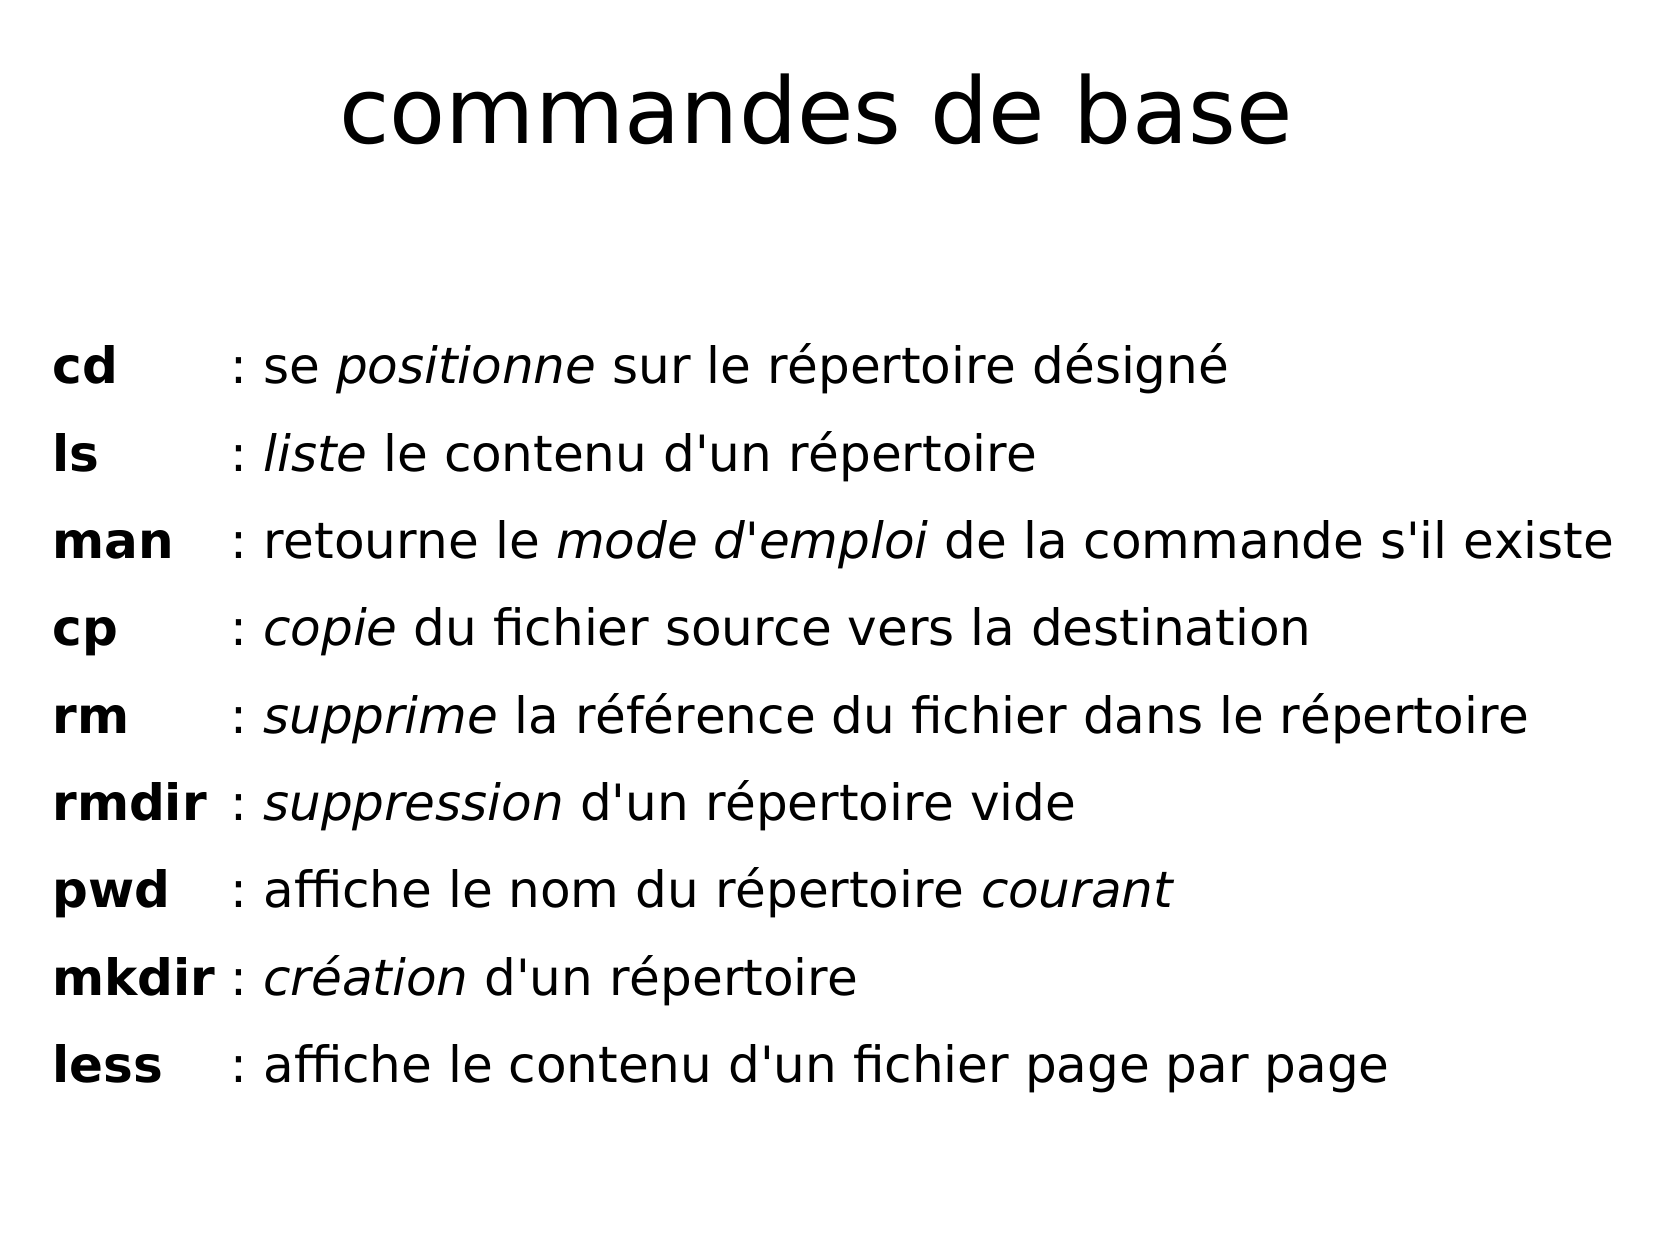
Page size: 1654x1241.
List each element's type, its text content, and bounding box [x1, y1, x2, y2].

title commandes de base [126, 47, 1508, 173]
text_box cd : se positionne sur le répertoire désigné ls : liste le contenu d'un répertoire man : retourne le mode d'emploi de la commande s'il existe cp : copie du fichier source vers la destination rm : supprime la référence du fichier dans le répertoire rmdir : suppression d'un répertoire vide pwd : affiche le nom du répertoire courant mkdir : création d'un répertoire less : affiche le contenu d'un fichier page par page [52, 308, 1654, 1241]
